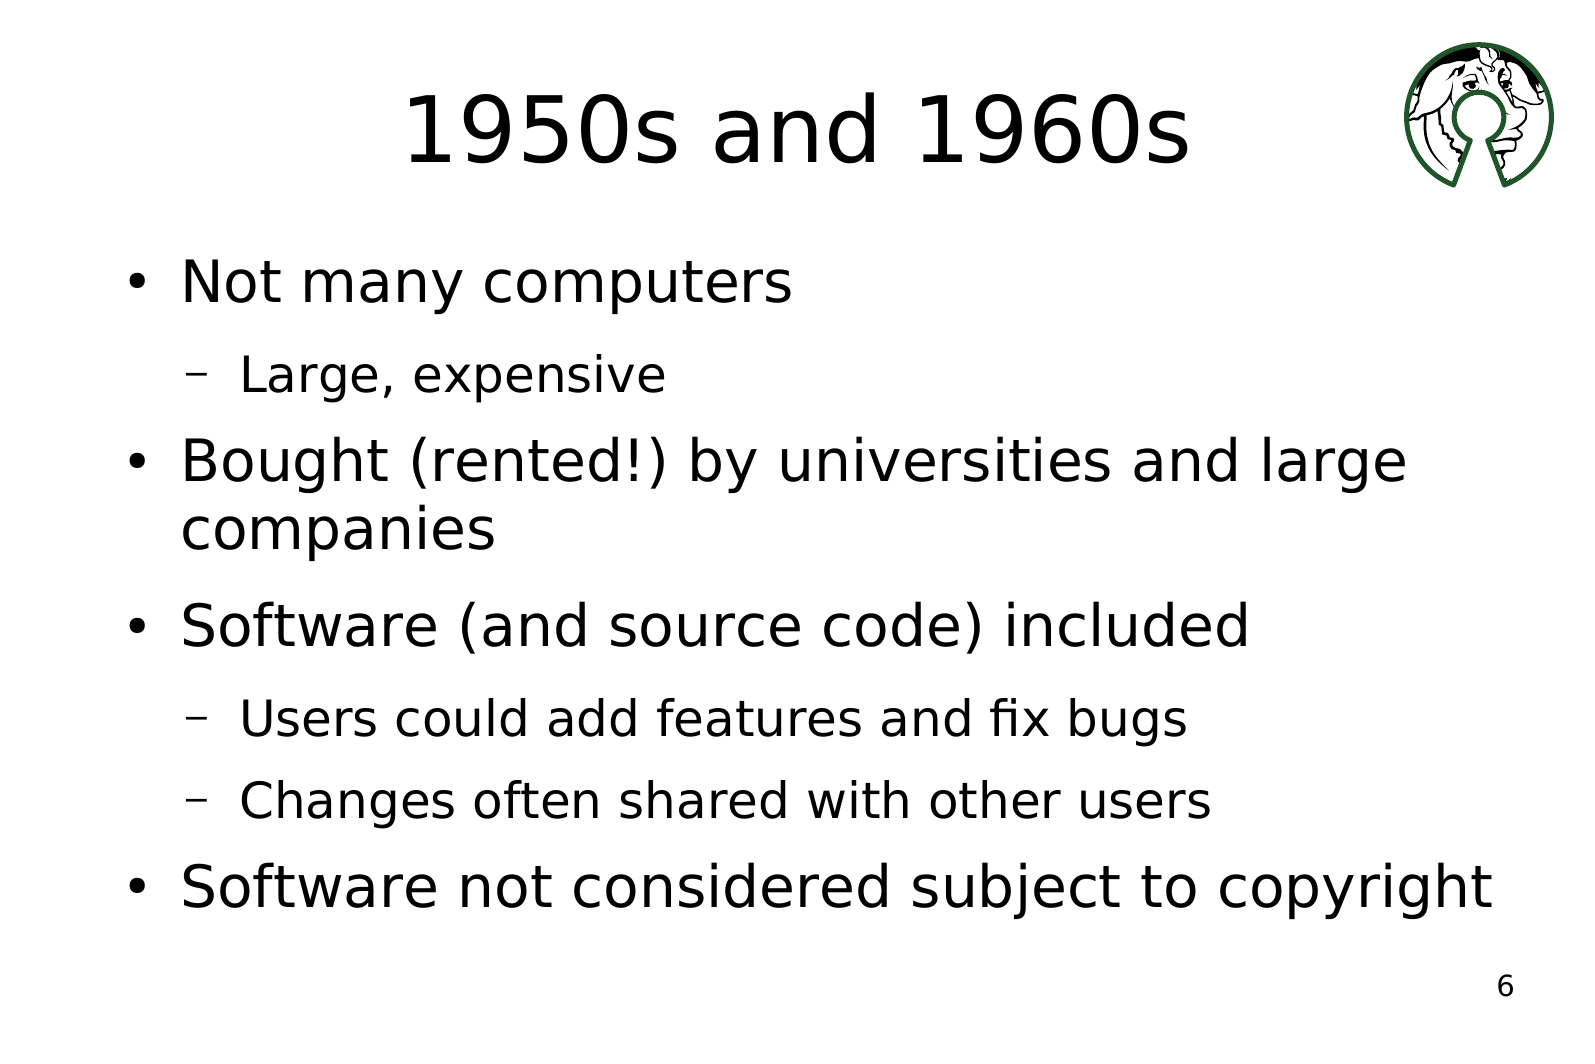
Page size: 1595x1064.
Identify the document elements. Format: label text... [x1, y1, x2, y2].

title 1950s and 1960s [79, 42, 1515, 220]
list Not many computers Large, expensive Bought (rented!) by universities and large companies Software (and source code) included Users could add features and fix bugs Changes often shared with other users Software not considered subject to copyright [79, 248, 1515, 951]
